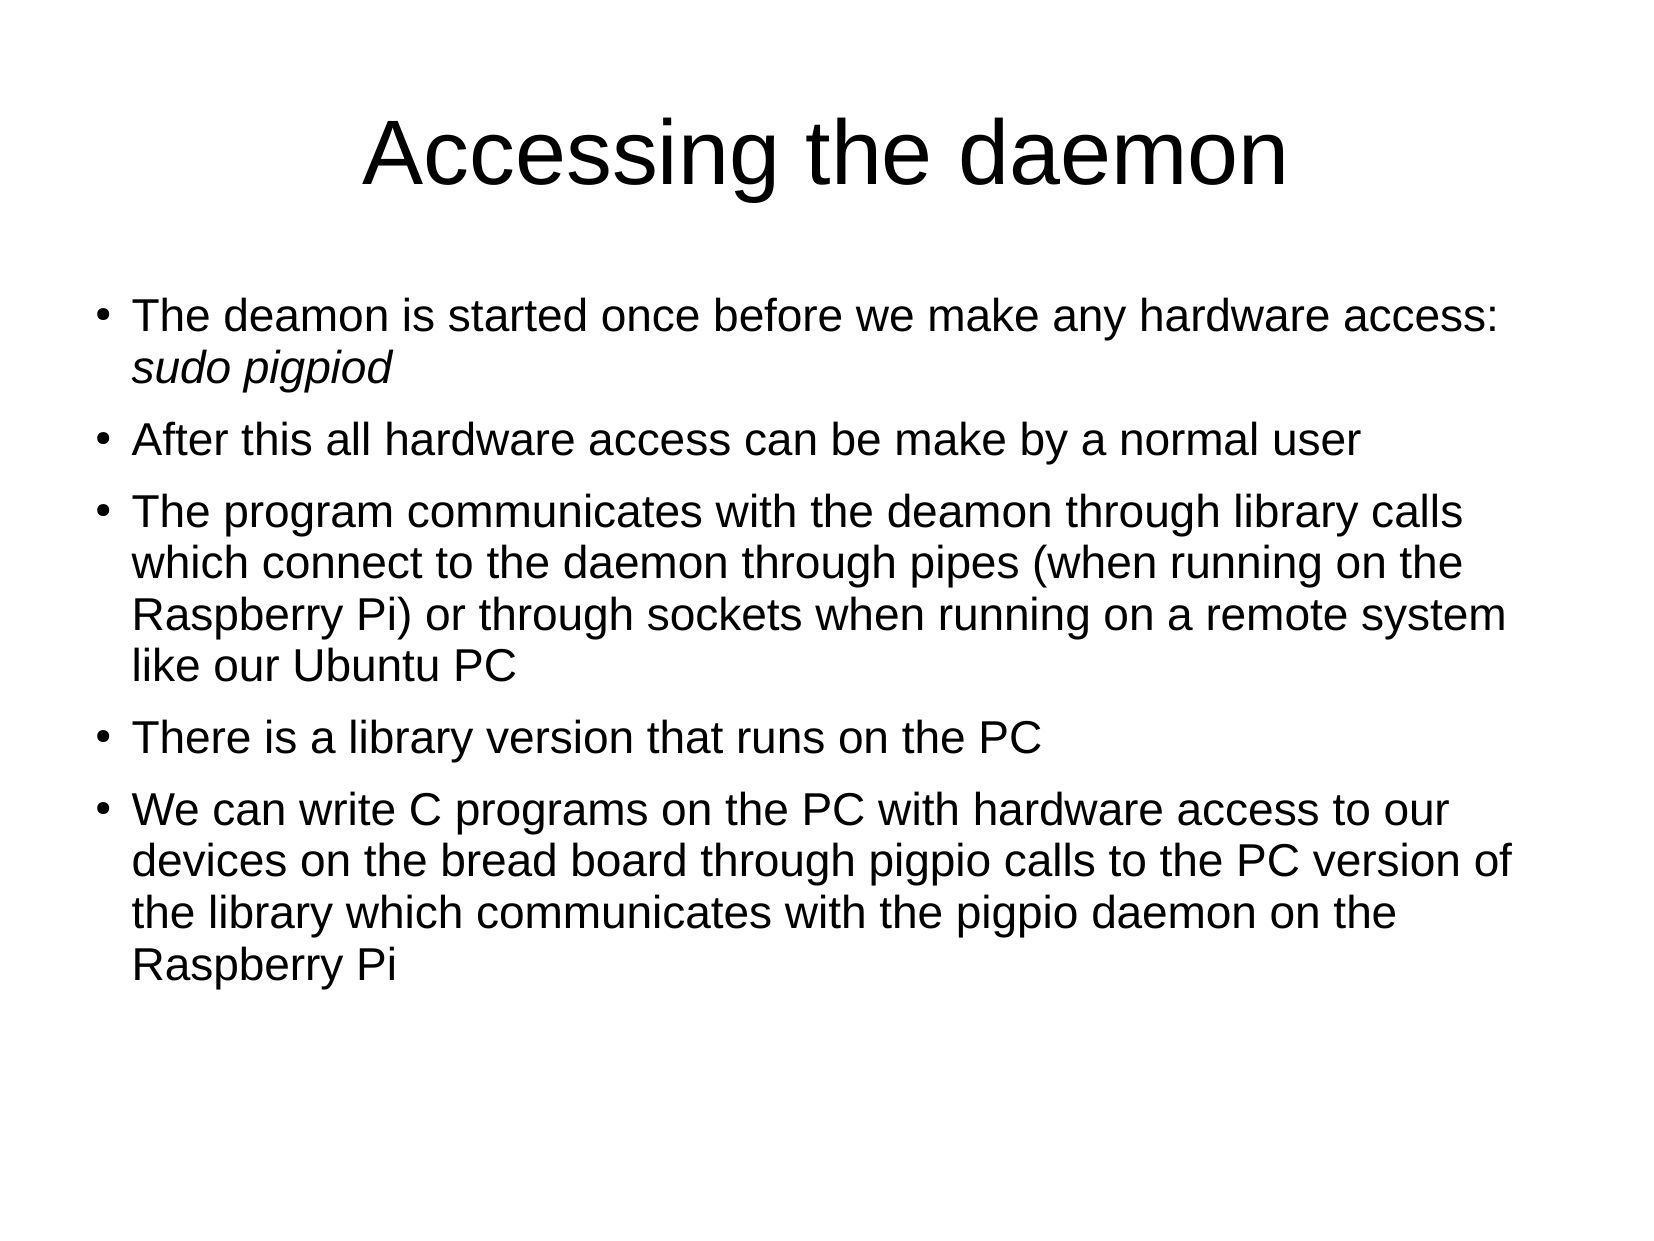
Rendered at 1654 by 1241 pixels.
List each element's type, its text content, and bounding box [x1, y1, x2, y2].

title Accessing the daemon [82, 49, 1571, 257]
list The deamon is started once before we make any hardware access: sudo pigpiod After this all hardware access can be make by a normal user The program communicates with the deamon through library calls which connect to the daemon through pipes (when running on the Raspberry Pi) or through sockets when running on a remote system like our Ubuntu PC There is a library version that runs on the PC We can write C programs on the PC with hardware access to our devices on the bread board through pigpio calls to the PC version of the library which communicates with the pigpio daemon on the Raspberry Pi [82, 290, 1571, 1010]
